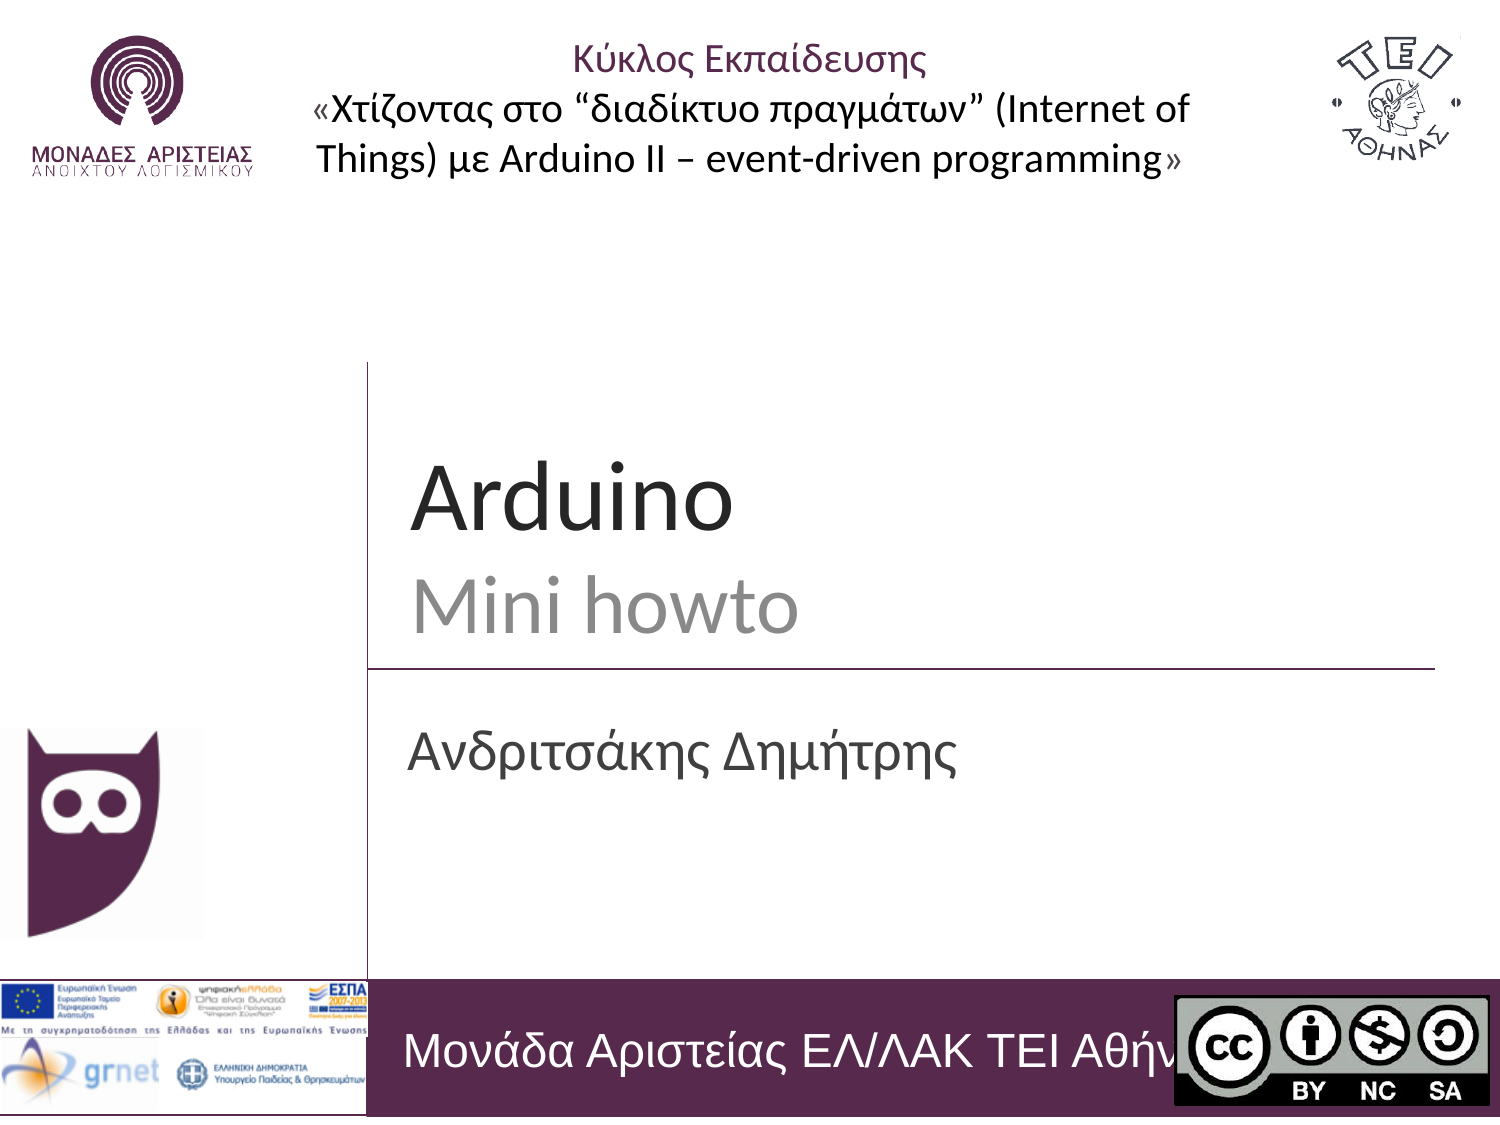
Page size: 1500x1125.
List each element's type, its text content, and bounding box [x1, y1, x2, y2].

title Arduino Mini howto [395, 357, 1459, 658]
picture [0, 982, 368, 1113]
picture [1174, 995, 1490, 1106]
picture [175, 1057, 366, 1092]
picture [31, 36, 253, 177]
text_box Κύκλος Εκπαίδευσης «Χτίζοντας στο “διαδίκτυο πραγμάτων” (Internet οf Things) με Arduino II – event-driven programming» [280, 22, 1220, 190]
text_box Ανδριτσάκης Δημήτρης [392, 704, 1455, 963]
picture [0, 727, 204, 939]
subtitle Μονάδα Αριστείας ΕΛ/ΛΑΚ ΤΕΙ Αθήνας [387, 992, 1488, 1105]
picture [1331, 35, 1461, 167]
